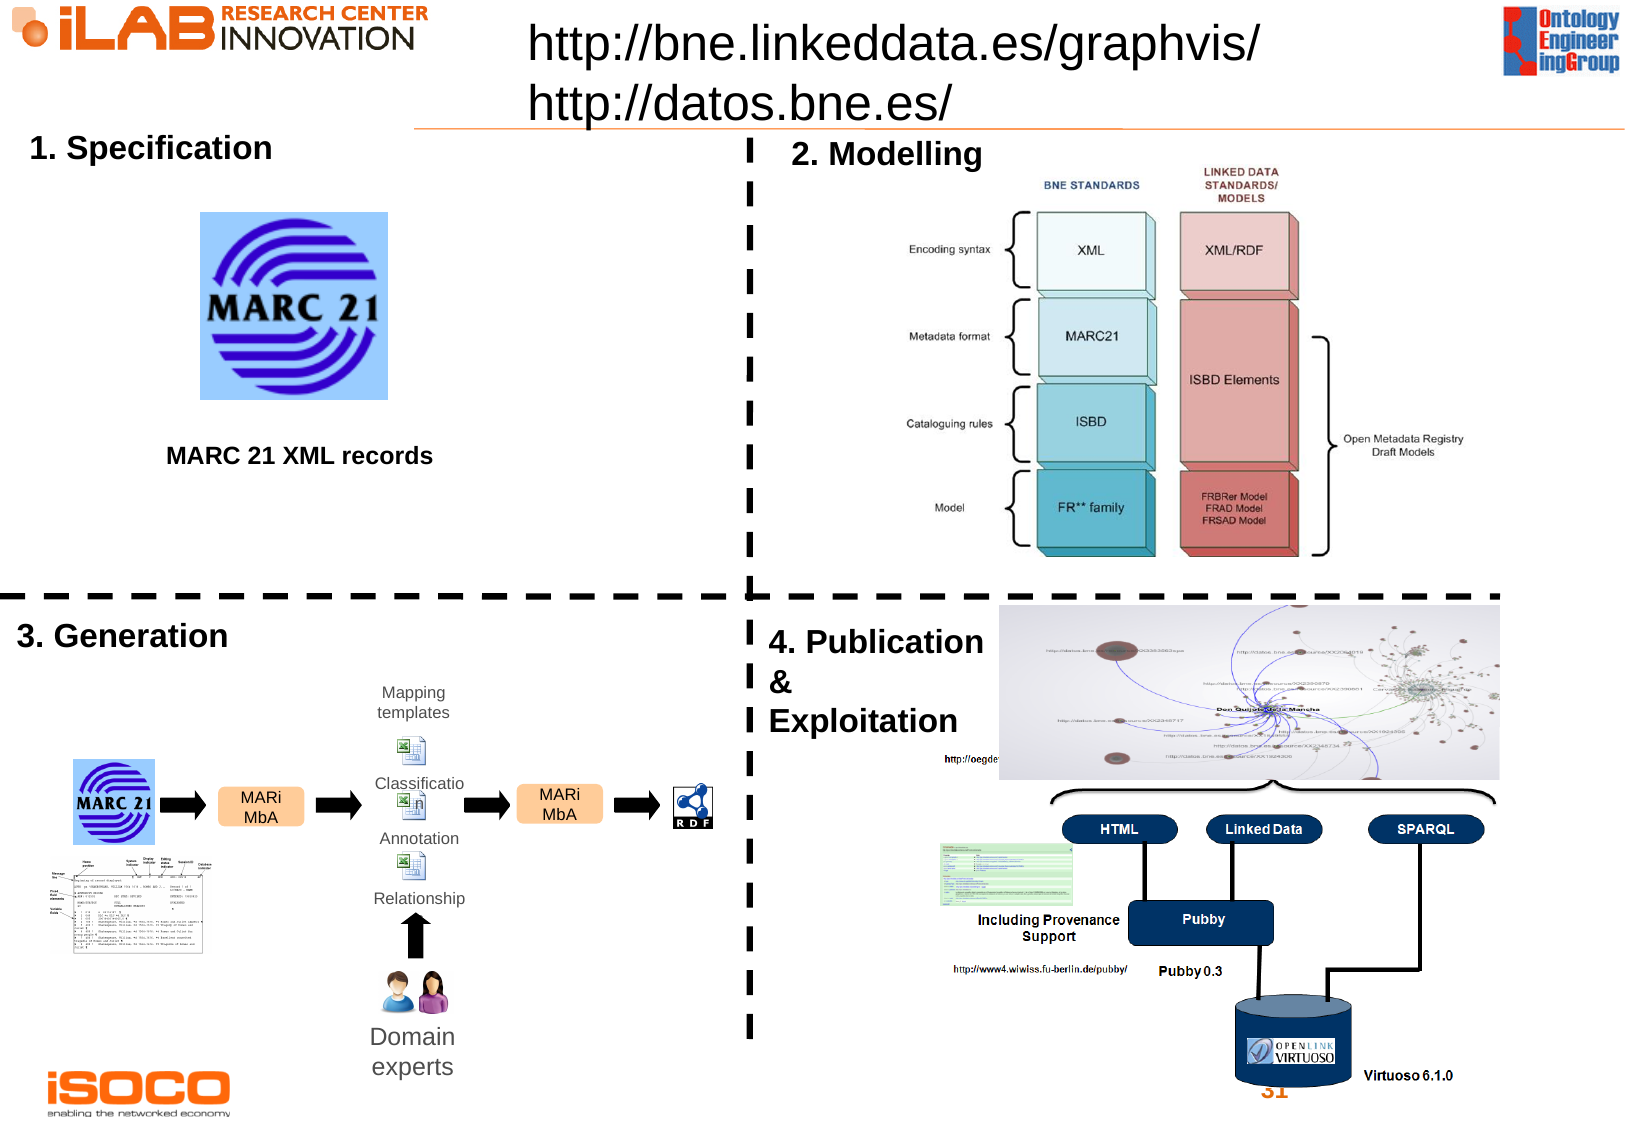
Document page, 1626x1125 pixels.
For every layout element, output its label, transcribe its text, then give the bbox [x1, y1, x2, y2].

text_box Annotation [356, 820, 483, 856]
picture [937, 605, 1500, 1088]
text_box Relationships [356, 880, 483, 936]
picture [50, 856, 212, 954]
text_box 3. Generation [1, 606, 244, 662]
text_box [400, 912, 431, 959]
picture [47, 1071, 230, 1117]
picture [396, 856, 426, 880]
text_box [614, 790, 661, 821]
picture [396, 735, 426, 765]
text_box Domain experts [349, 1013, 477, 1089]
picture [378, 971, 454, 1013]
text_box [464, 790, 511, 821]
text_box 1. Specification [14, 119, 288, 175]
text_box [160, 790, 207, 821]
picture [73, 759, 155, 845]
text_box MARC 21 XML records [151, 431, 449, 477]
picture [1501, 5, 1620, 77]
text_box [315, 790, 356, 821]
list http://bne.linkeddata.es/graphvis/ http://datos.bne.es/ [452, 3, 1605, 54]
text_box MARiMbA [218, 786, 305, 827]
text_box Mapping templates [350, 674, 478, 730]
text_box Classification [356, 765, 483, 820]
list [452, 67, 1605, 118]
text_box 2. Modelling [776, 124, 999, 180]
text_box 4. Publication & Exploitation [753, 612, 999, 748]
picture [673, 783, 713, 829]
text_box MARiMbA [516, 783, 604, 824]
picture [200, 212, 388, 400]
picture [900, 163, 1468, 563]
picture [5, 0, 435, 55]
